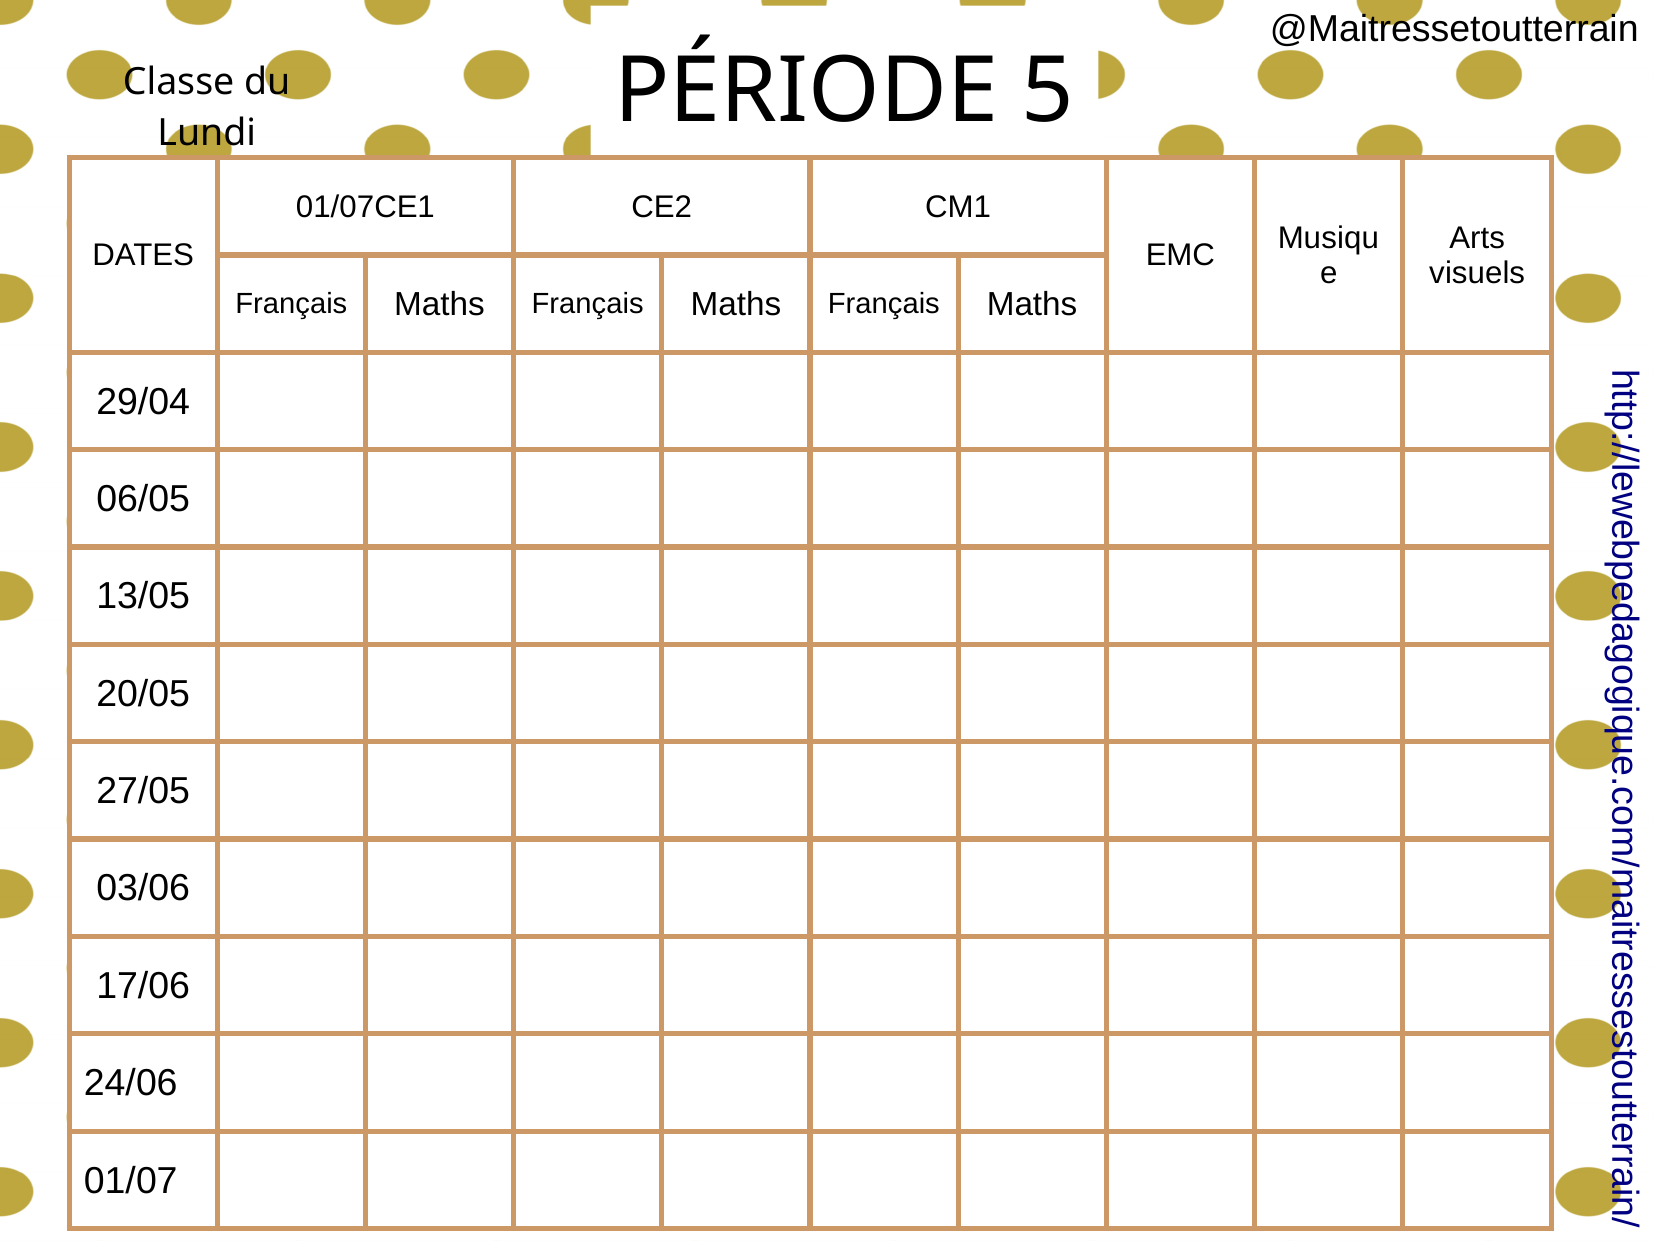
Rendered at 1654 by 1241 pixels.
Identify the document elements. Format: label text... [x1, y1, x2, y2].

table_cell [220, 452, 363, 544]
table_cell [961, 842, 1104, 934]
table_cell [1405, 1036, 1549, 1129]
table_cell [516, 842, 659, 934]
table_cell [1257, 452, 1400, 544]
table_header 01/07CE1 [220, 160, 511, 252]
table_header Arts visuels [1405, 160, 1549, 350]
text_box http://lewebpedagogique.com/maitressestoutterrain/ [1573, 354, 1654, 1241]
table_cell [1109, 452, 1252, 544]
table_cell [220, 939, 363, 1031]
table_cell [1257, 355, 1400, 447]
table_cell [664, 355, 807, 447]
table_cell [1109, 550, 1252, 642]
table_cell 24/06 [72, 1036, 215, 1129]
table_cell [220, 744, 363, 836]
table_cell [813, 355, 956, 447]
table_header CM1 [813, 160, 1104, 252]
table_cell Maths [961, 258, 1104, 350]
table_cell [813, 744, 956, 836]
table_cell [516, 647, 659, 739]
table_cell [1405, 744, 1549, 836]
table_cell [813, 1036, 956, 1129]
table_cell [1257, 647, 1400, 739]
table_cell [1405, 550, 1549, 642]
table_cell [961, 1134, 1104, 1226]
table_cell [1109, 842, 1252, 934]
table_cell [813, 1134, 956, 1226]
table_cell Français [220, 258, 363, 350]
table_cell [1405, 939, 1549, 1031]
table_cell 06/05 [72, 452, 215, 544]
table_cell 27/05 [72, 744, 215, 836]
table_cell [1405, 452, 1549, 544]
table_cell [220, 1134, 363, 1226]
table_cell Français [516, 258, 659, 350]
table_header Musique [1257, 160, 1400, 350]
table_cell [368, 939, 511, 1031]
table_cell [664, 939, 807, 1031]
table_cell [220, 550, 363, 642]
table_cell [368, 1134, 511, 1226]
table_header CE2 [516, 160, 807, 252]
text_box Classe du Lundi [59, 47, 355, 157]
table_cell [1405, 355, 1549, 447]
table_cell [961, 939, 1104, 1031]
table_cell [961, 647, 1104, 739]
table_cell [368, 647, 511, 739]
table_cell [368, 355, 511, 447]
table_cell [1257, 1036, 1400, 1129]
table_cell [961, 1036, 1104, 1129]
table_cell [1405, 1134, 1549, 1226]
table_cell [813, 550, 956, 642]
table_cell [664, 647, 807, 739]
table_cell 17/06 [72, 939, 215, 1031]
table_cell [813, 647, 956, 739]
table_cell [368, 744, 511, 836]
table_cell [1405, 842, 1549, 934]
table_cell [516, 1036, 659, 1129]
table_cell [516, 744, 659, 836]
title PÉRIODE 5 [590, 5, 1099, 155]
table_cell 13/05 [72, 550, 215, 642]
table_cell 20/05 [72, 647, 215, 739]
table_cell [220, 647, 363, 739]
table_cell [1109, 647, 1252, 739]
table_cell [961, 550, 1104, 642]
table_cell Maths [664, 258, 807, 350]
table_header EMC [1109, 160, 1252, 350]
table_cell [664, 744, 807, 836]
table_cell [1257, 939, 1400, 1031]
table_cell [1257, 842, 1400, 934]
table_cell [1405, 647, 1549, 739]
table_cell [368, 550, 511, 642]
table_cell [664, 1036, 807, 1129]
text_box @Maitressetoutterrain [1181, 0, 1654, 57]
table_cell [961, 452, 1104, 544]
table_cell [664, 452, 807, 544]
table_cell [368, 842, 511, 934]
table_cell [1257, 1134, 1400, 1226]
table_cell 03/06 [72, 842, 215, 934]
table_cell [516, 452, 659, 544]
table_cell [961, 355, 1104, 447]
table_cell [1257, 744, 1400, 836]
table_cell [1109, 1134, 1252, 1226]
table_cell [220, 355, 363, 447]
table_cell [1109, 1036, 1252, 1129]
table_cell [516, 550, 659, 642]
table_cell [961, 744, 1104, 836]
table_cell [1257, 550, 1400, 642]
table_cell [368, 1036, 511, 1129]
table_cell [1109, 355, 1252, 447]
table_cell [368, 452, 511, 544]
table_cell Maths [368, 258, 511, 350]
table_cell [220, 1036, 363, 1129]
table_cell [516, 939, 659, 1031]
picture [0, 0, 1654, 1241]
table_cell [813, 842, 956, 934]
table_cell [813, 452, 956, 544]
table_cell [1109, 939, 1252, 1031]
table_cell [1109, 744, 1252, 836]
table_cell 29/04 [72, 355, 215, 447]
table_cell [813, 939, 956, 1031]
table_cell Français [813, 258, 956, 350]
table_cell [664, 842, 807, 934]
table_cell [664, 1134, 807, 1226]
table_header DATES [72, 160, 215, 350]
table_cell [220, 842, 363, 934]
table_cell [516, 355, 659, 447]
table_cell [516, 1134, 659, 1226]
table_cell [664, 550, 807, 642]
table_cell 01/07 [72, 1134, 215, 1226]
